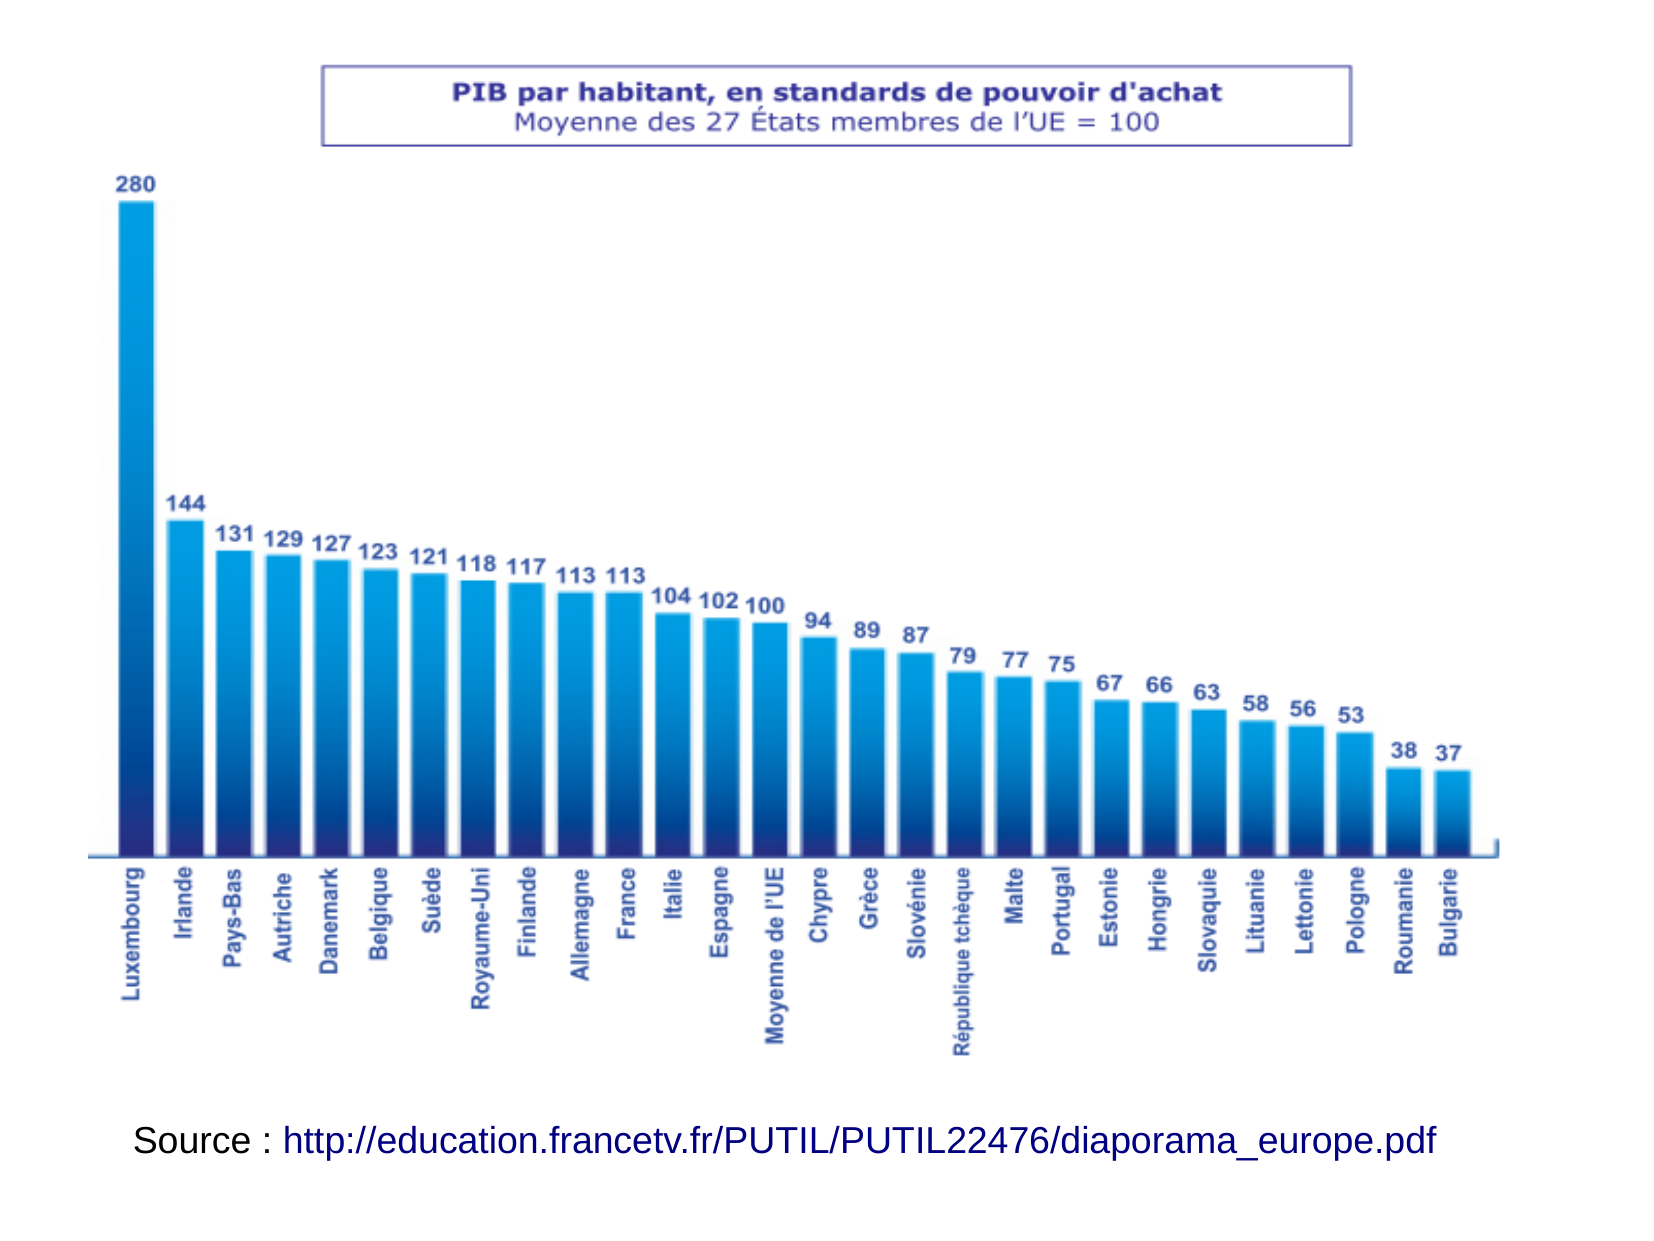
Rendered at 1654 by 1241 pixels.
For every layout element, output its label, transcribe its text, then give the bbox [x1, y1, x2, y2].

text_box Source : http://education.francetv.fr/PUTIL/PUTIL22476/diaporama_europe.pdf [118, 1111, 1506, 1211]
picture [88, 58, 1506, 1063]
